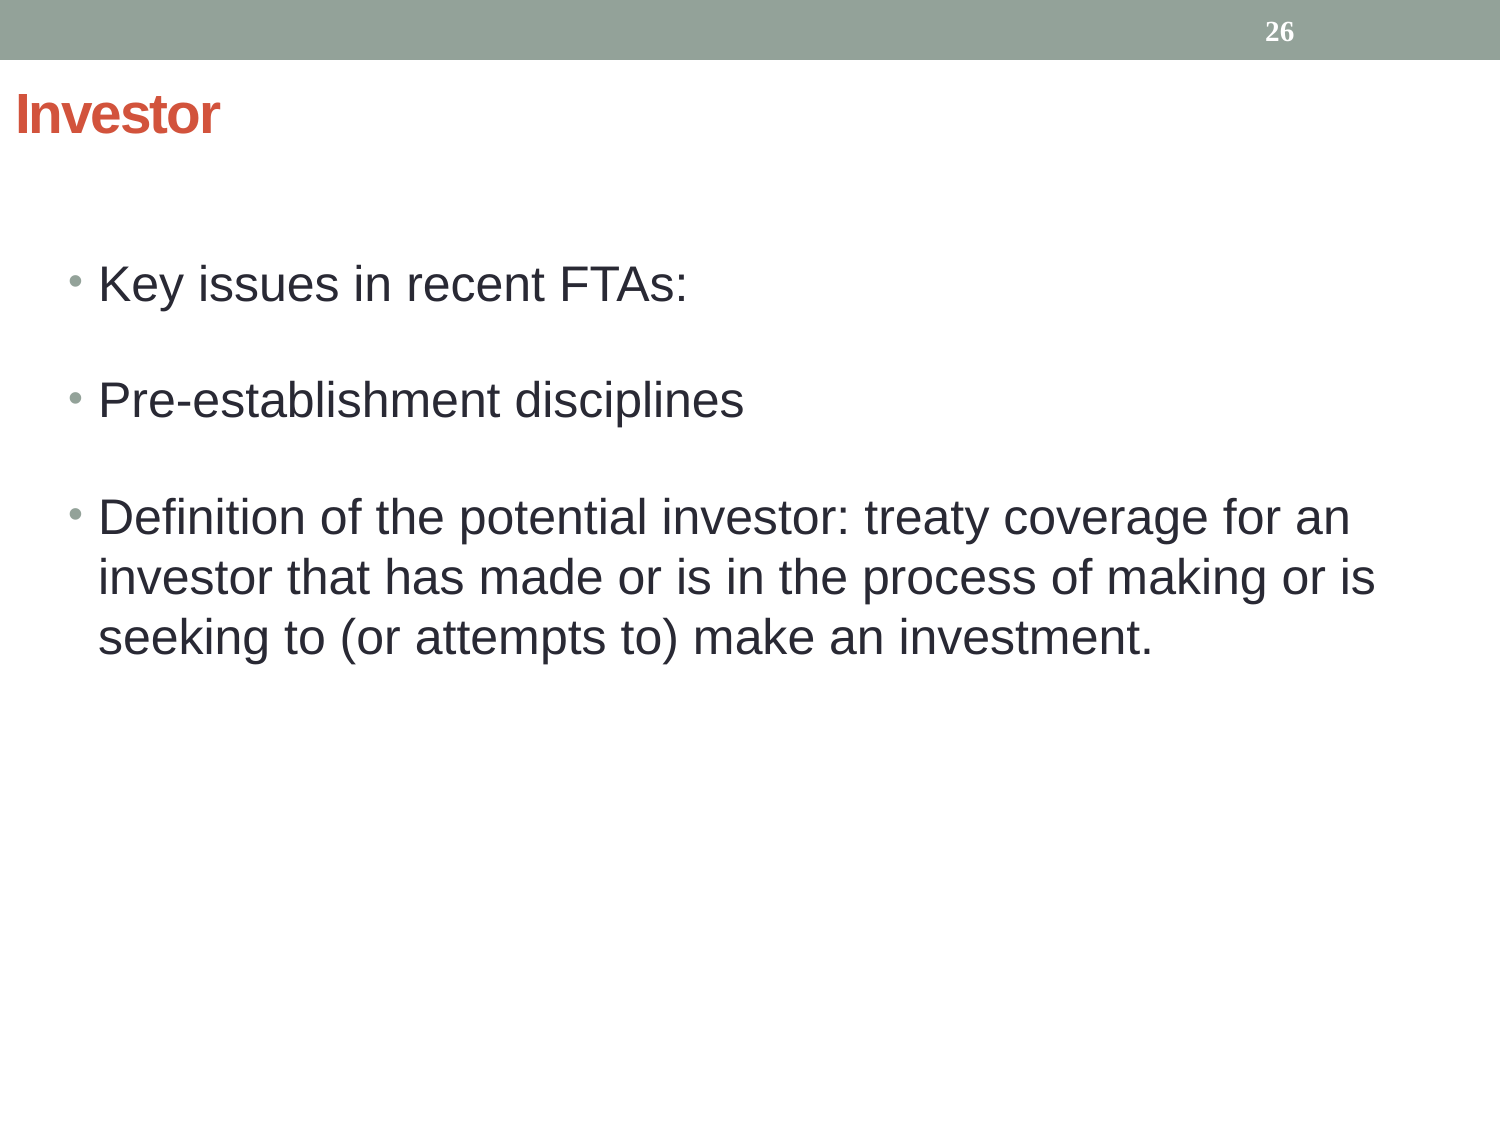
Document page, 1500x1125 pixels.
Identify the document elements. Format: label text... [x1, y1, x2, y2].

title Investor [0, 69, 1500, 153]
slide_number <編號> [1250, 3, 1425, 57]
list Key issues in recent FTAs: Pre-establishment disciplines Definition of the potential investor: treaty coverage for an investor that has made or is in the process of making or is seeking to (or attempts to) make an investment. [53, 243, 1436, 953]
